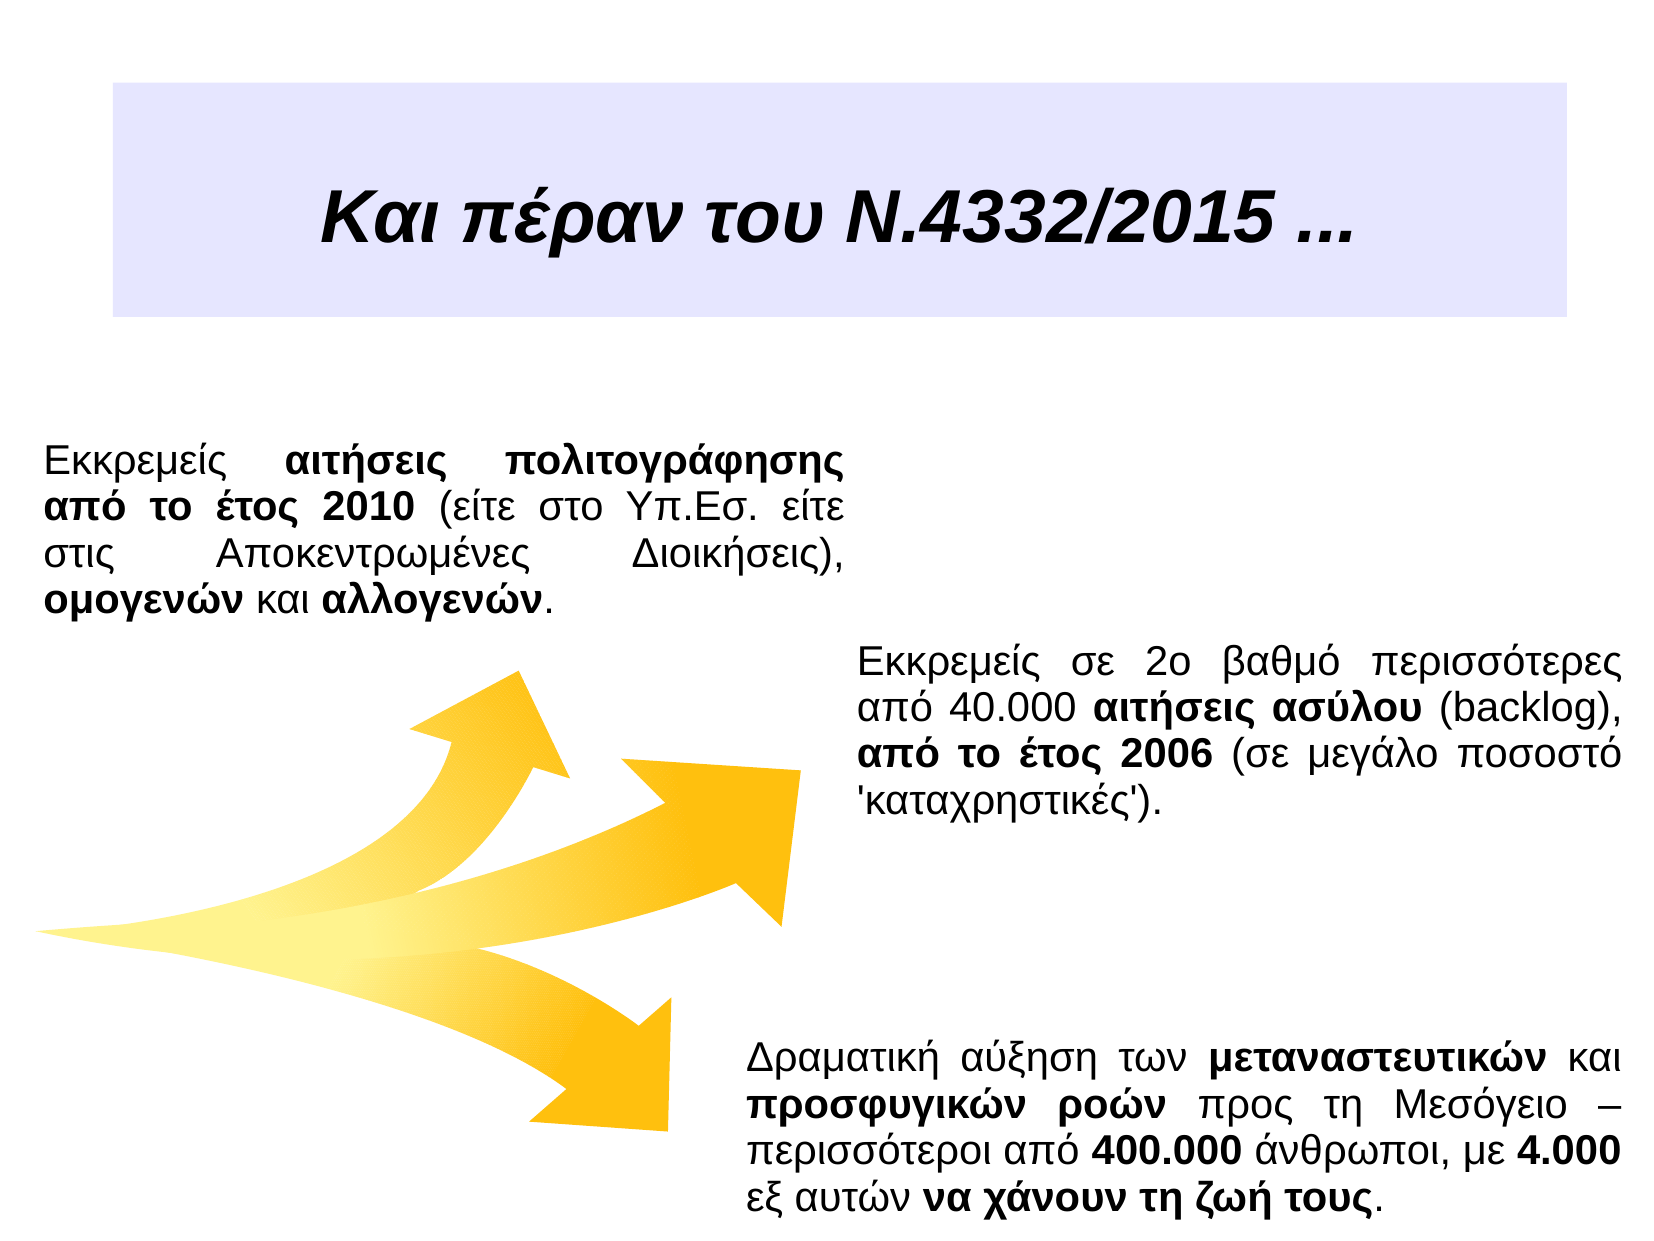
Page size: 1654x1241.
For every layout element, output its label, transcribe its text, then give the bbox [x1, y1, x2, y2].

picture [15, 662, 805, 1152]
text_box Εκκρεμείς αιτήσεις πολιτογράφησης από το έτος 2010 (είτε στο Υπ.Εσ. είτε στις Αποκεντρωμένες Διοικήσεις), ομογενών και αλλογενών. [28, 429, 860, 630]
text_box Δραματική αύξηση των μεταναστευτικών και προσφυγικών ροών προς τη Μεσόγειο – περισσότεροι από 400.000 άνθρωποι, με 4.000 εξ αυτών να χάνουν τη ζωή τους. [731, 1026, 1637, 1228]
text_box Εκκρεμείς σε 2ο βαθμό περισσότερες από 40.000 αιτήσεις ασύλου (backlog), από το έτος 2006 (σε μεγάλο ποσοστό 'καταχρηστικές'). [842, 629, 1638, 831]
text_box Και πέραν του Ν.4332/2015 ... [112, 82, 1567, 317]
